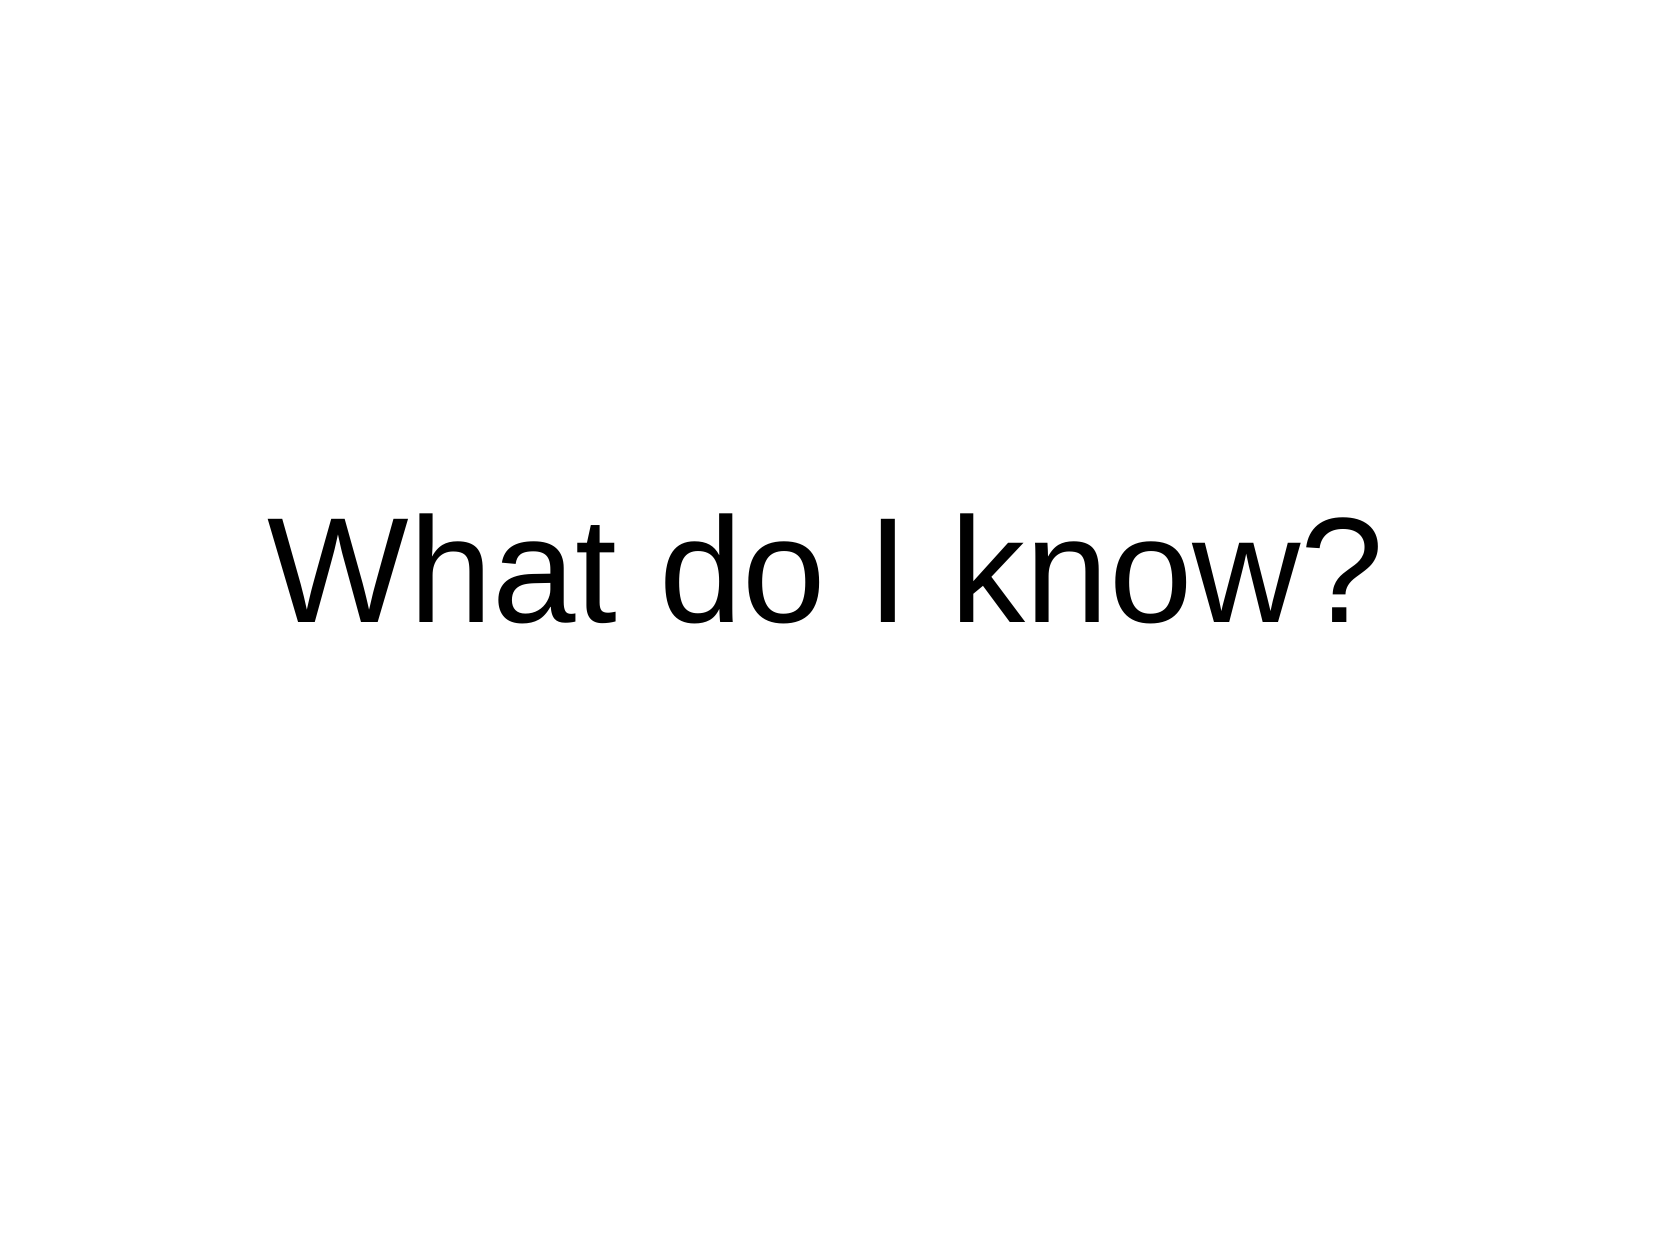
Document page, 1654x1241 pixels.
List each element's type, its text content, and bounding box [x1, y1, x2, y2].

title What do I know? [82, 56, 1571, 1086]
